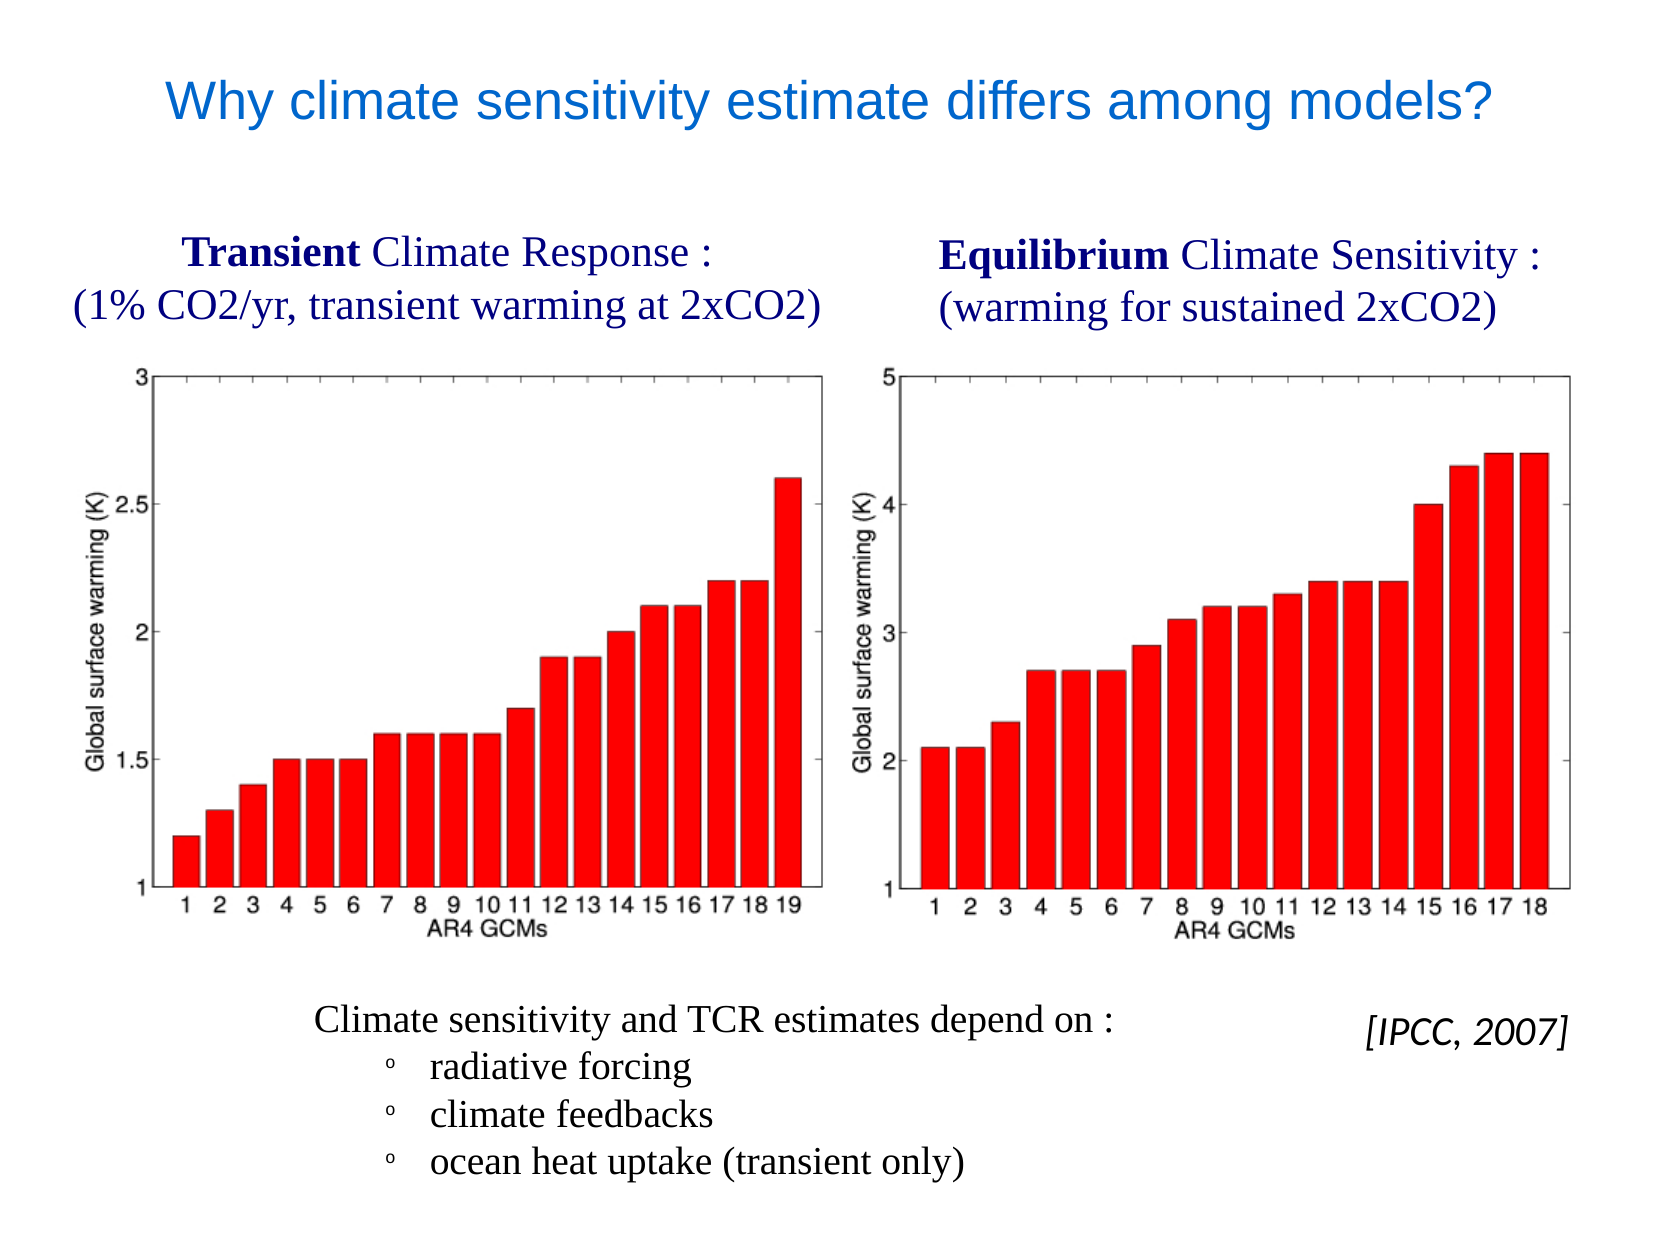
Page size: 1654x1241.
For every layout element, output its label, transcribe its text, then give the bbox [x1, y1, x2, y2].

text_box Equilibrium Climate Sensitivity : (warming for sustained 2xCO2) [938, 225, 1543, 384]
text_box Climate sensitivity and TCR estimates depend on : radiative forcing climate feedbacks ocean heat uptake (transient only) [313, 992, 1428, 1183]
picture [842, 357, 1577, 958]
text_box [IPCC, 2007] [1330, 997, 1584, 1062]
picture [76, 357, 829, 956]
text_box Transient Climate Response : (1% CO2/yr, transient warming at 2xCO2) [72, 222, 822, 381]
text_box Why climate sensitivity estimate differs among models? [73, 66, 1588, 151]
